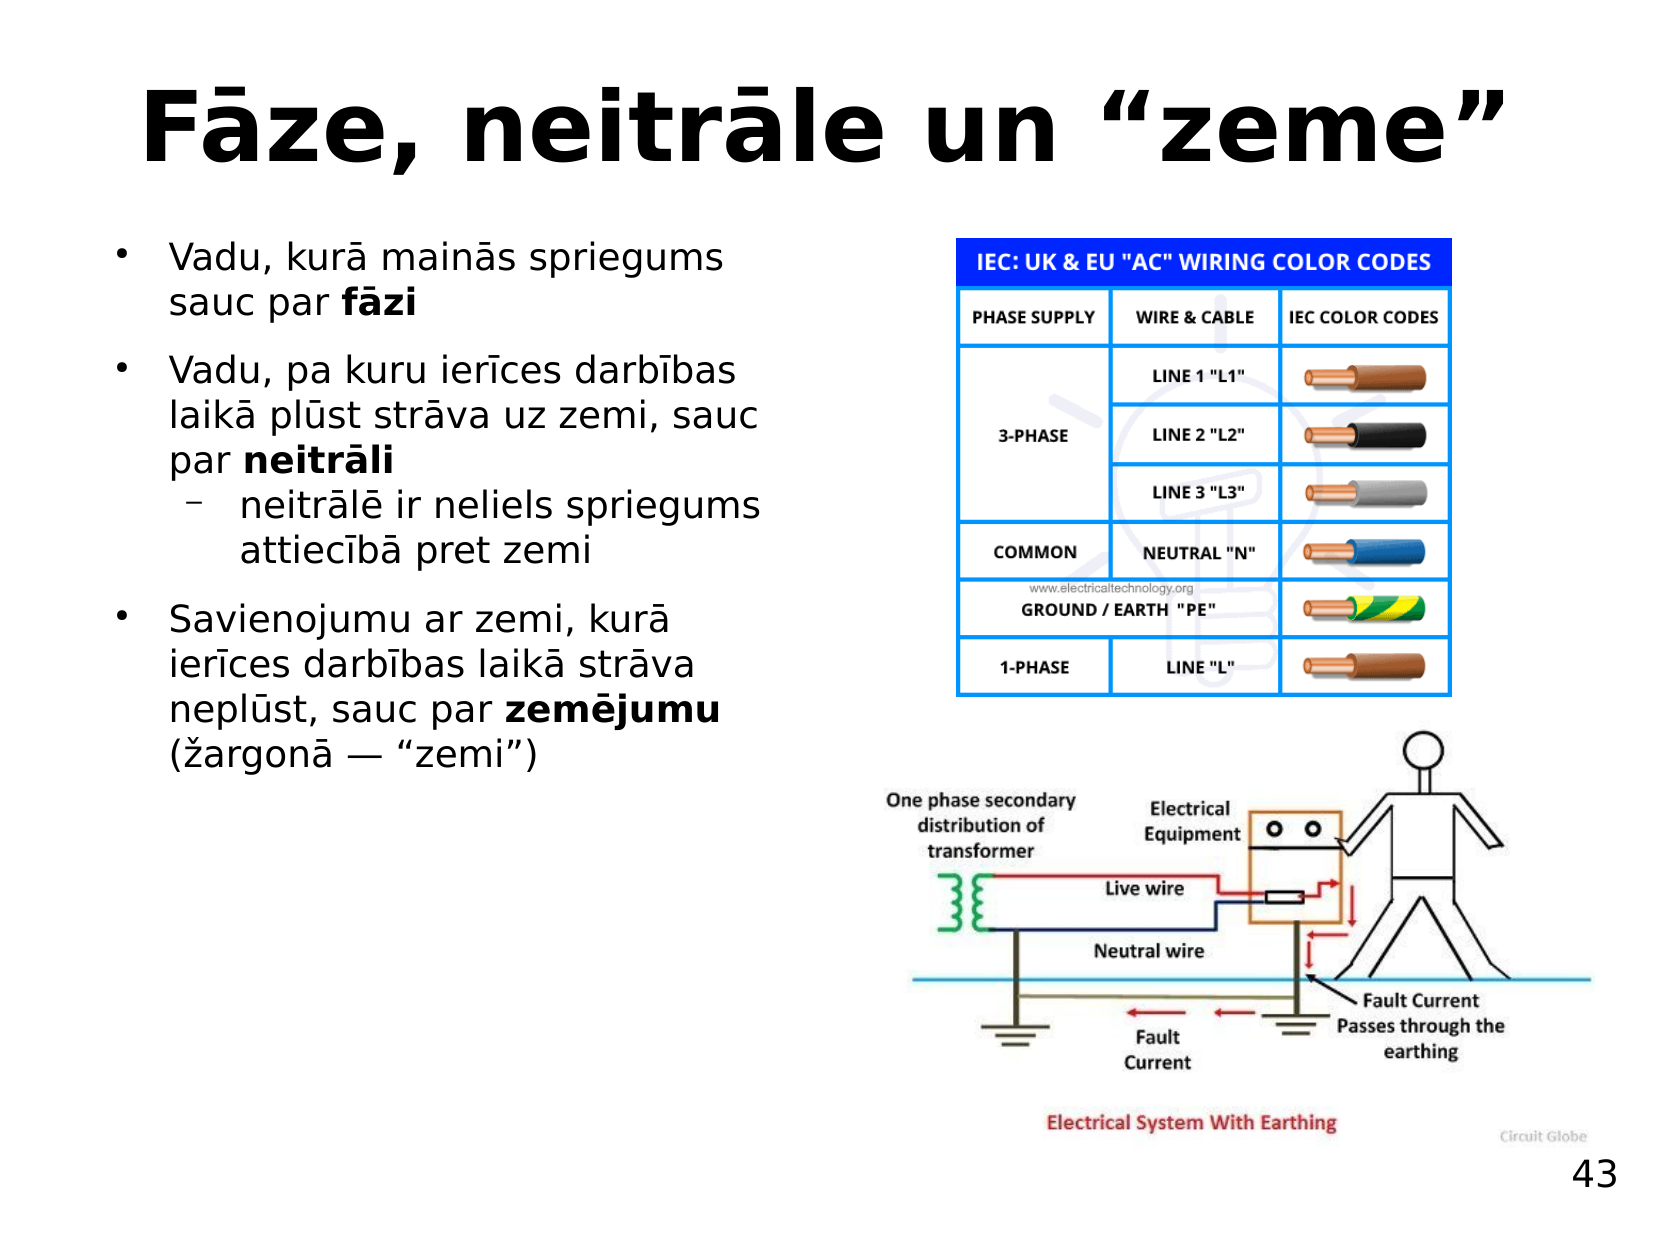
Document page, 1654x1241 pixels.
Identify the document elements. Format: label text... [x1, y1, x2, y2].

picture [956, 238, 1452, 697]
picture [884, 720, 1595, 1148]
title Fāze, neitrāle un “zeme” [82, 49, 1571, 196]
list Vadu, kurā mainās spriegums sauc par fāzi Vadu, pa kuru ierīces darbības laikā plūst strāva uz zemi, sauc par neitrāli neitrālē ir neliels spriegums attiecībā pret zemi Savienojumu ar zemi, kurā ierīces darbības laikā strāva neplūst, sauc par zemējumu (žargonā — “zemi”) [82, 225, 793, 1186]
